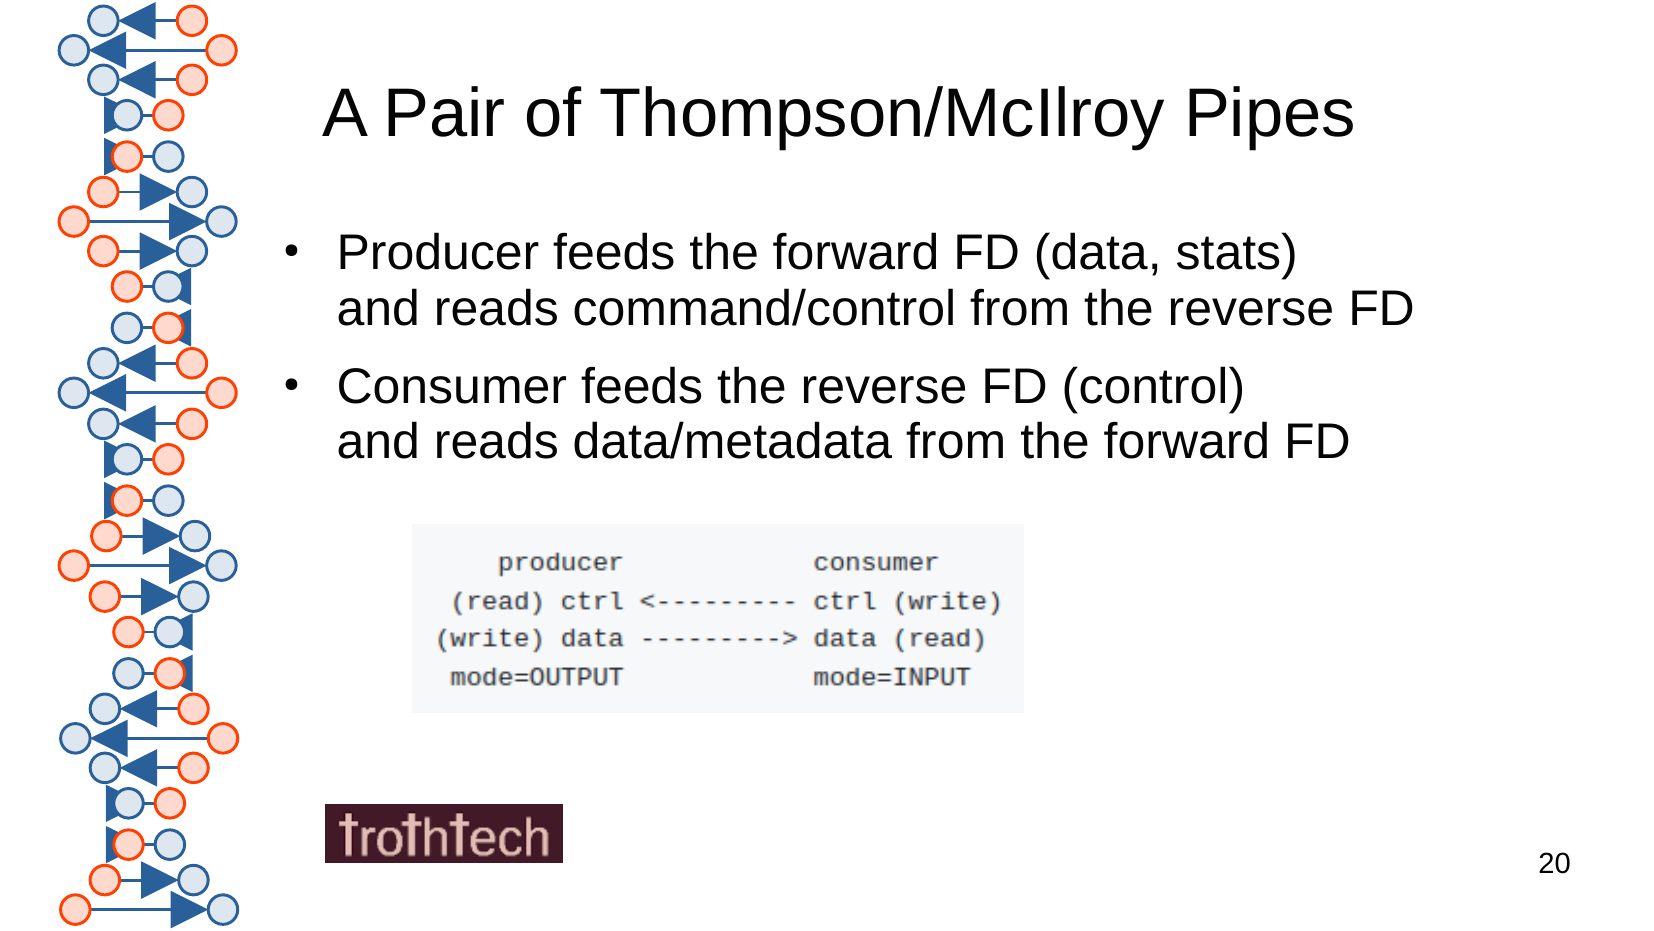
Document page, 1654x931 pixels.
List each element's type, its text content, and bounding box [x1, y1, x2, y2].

picture [412, 524, 1024, 713]
list Producer feeds the forward FD (data, stats) and reads command/control from the reverse FD Consumer feeds the reverse FD (control) and reads data/metadata from the forward FD [265, 224, 1595, 764]
title A Pair of Thompson/McIlroy Pipes [265, 35, 1595, 189]
picture [325, 804, 563, 863]
